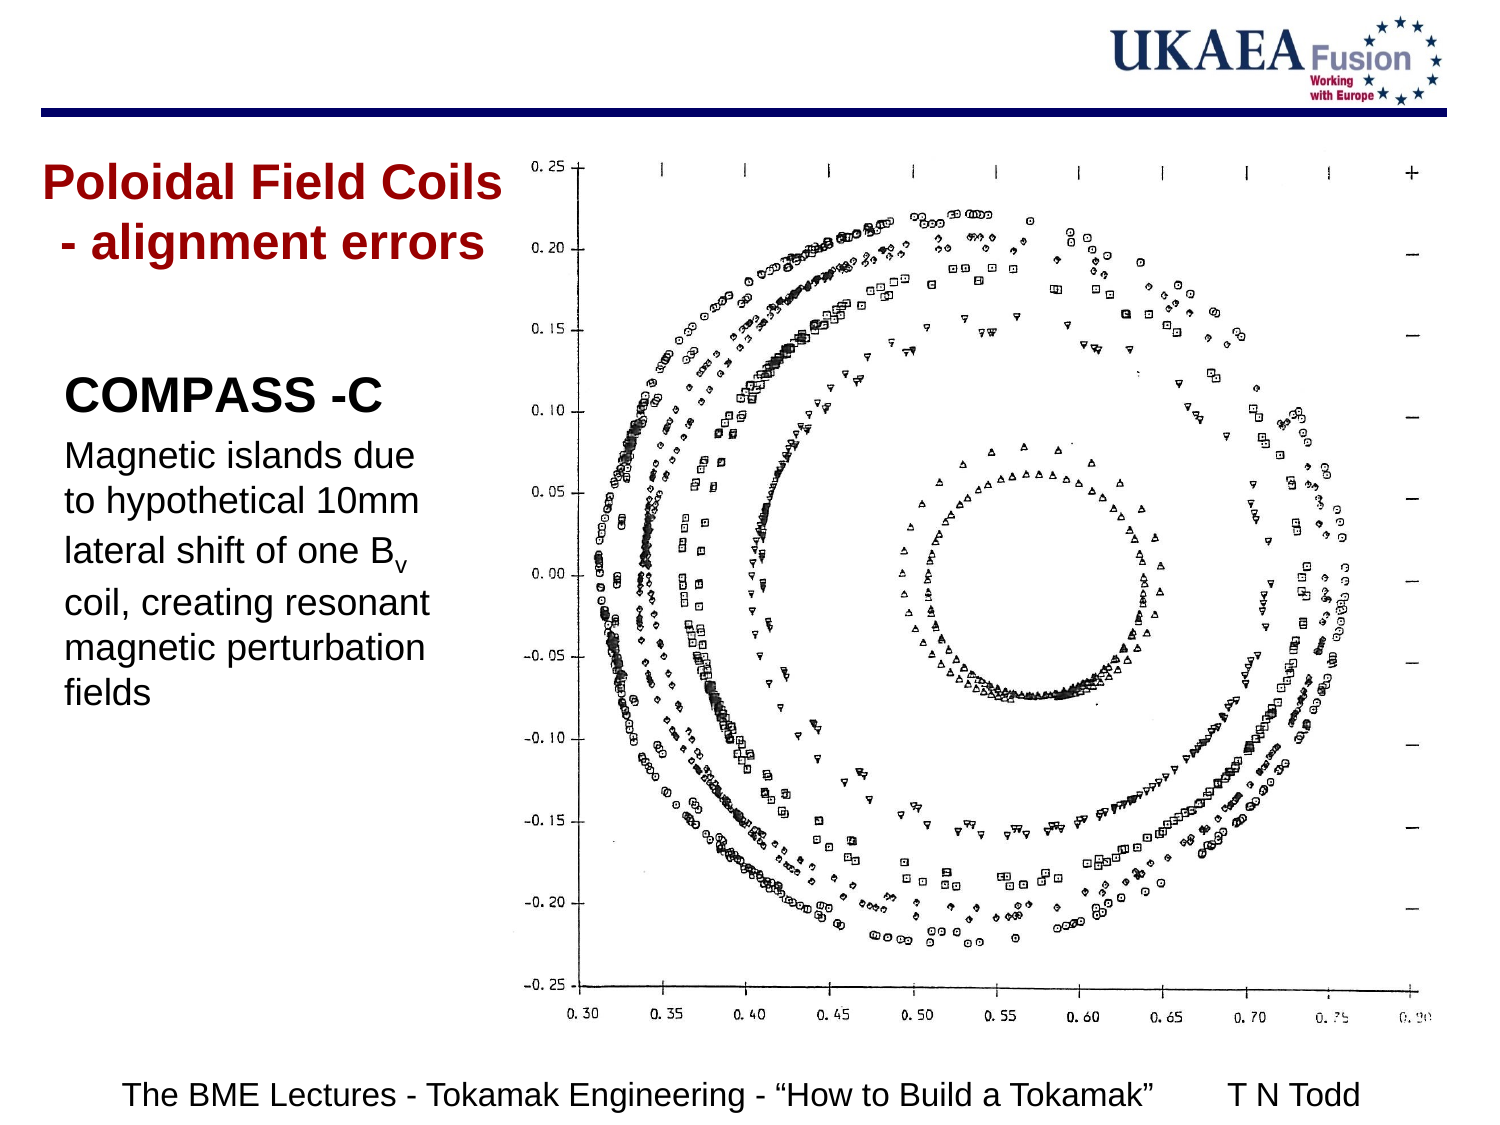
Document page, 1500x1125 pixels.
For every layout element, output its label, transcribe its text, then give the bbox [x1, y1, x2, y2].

picture [1107, 15, 1443, 106]
text_box COMPASS -C Magnetic islands due to hypothetical 10mm lateral shift of one Bv coil, creating resonant magnetic perturbation fields [49, 354, 453, 722]
picture [505, 142, 1436, 1040]
text_box Poloidal Field Coils - alignment errors [24, 141, 521, 278]
